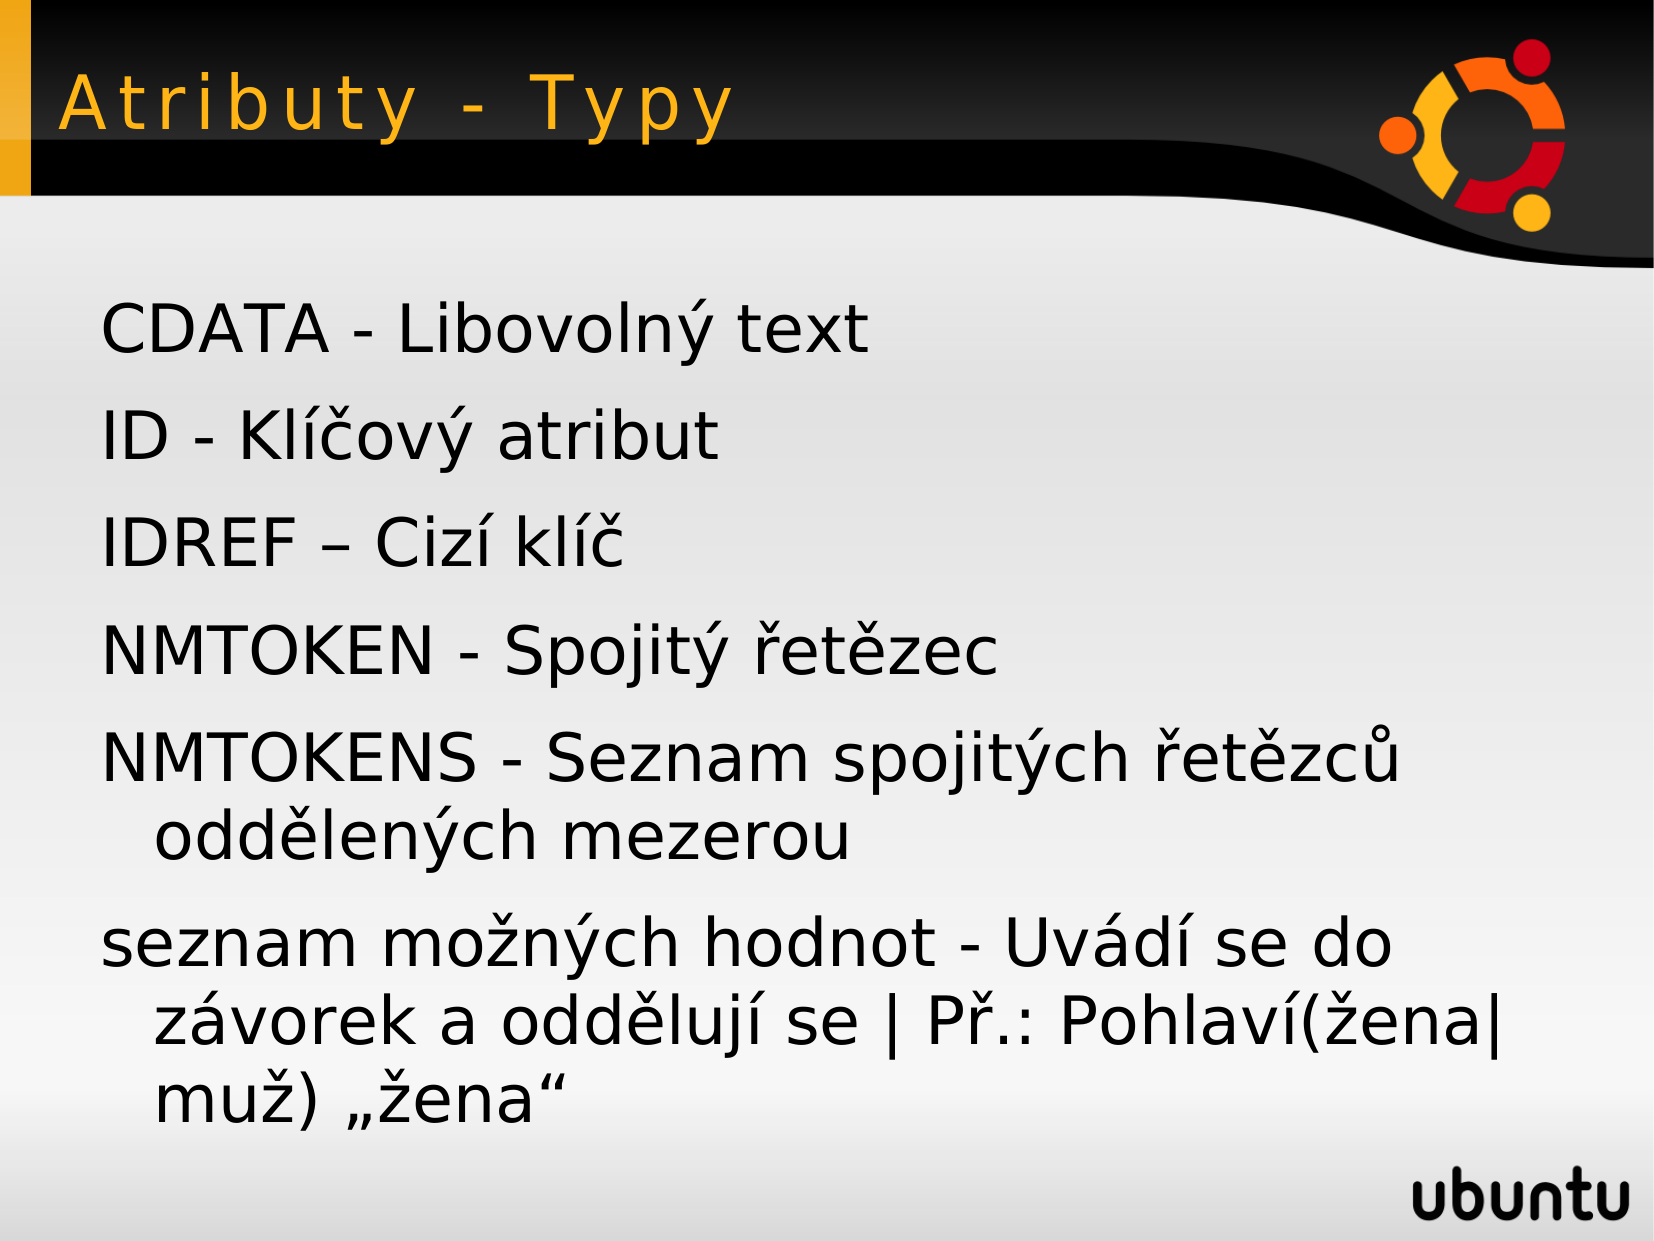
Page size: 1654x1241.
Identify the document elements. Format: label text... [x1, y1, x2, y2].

list CDATA - Libovolný text ID - Klíčový atribut IDREF – Cizí klíč NMTOKEN - Spojitý řetězec NMTOKENS - Seznam spojitých řetězců oddělených mezerou seznam možných hodnot - Uvádí se do závorek a oddělují se | Př.: Pohlaví(žena|muž) „žena“ [82, 290, 1571, 1241]
picture [0, 0, 1654, 1241]
title Atributy - Typy [59, 29, 1270, 178]
